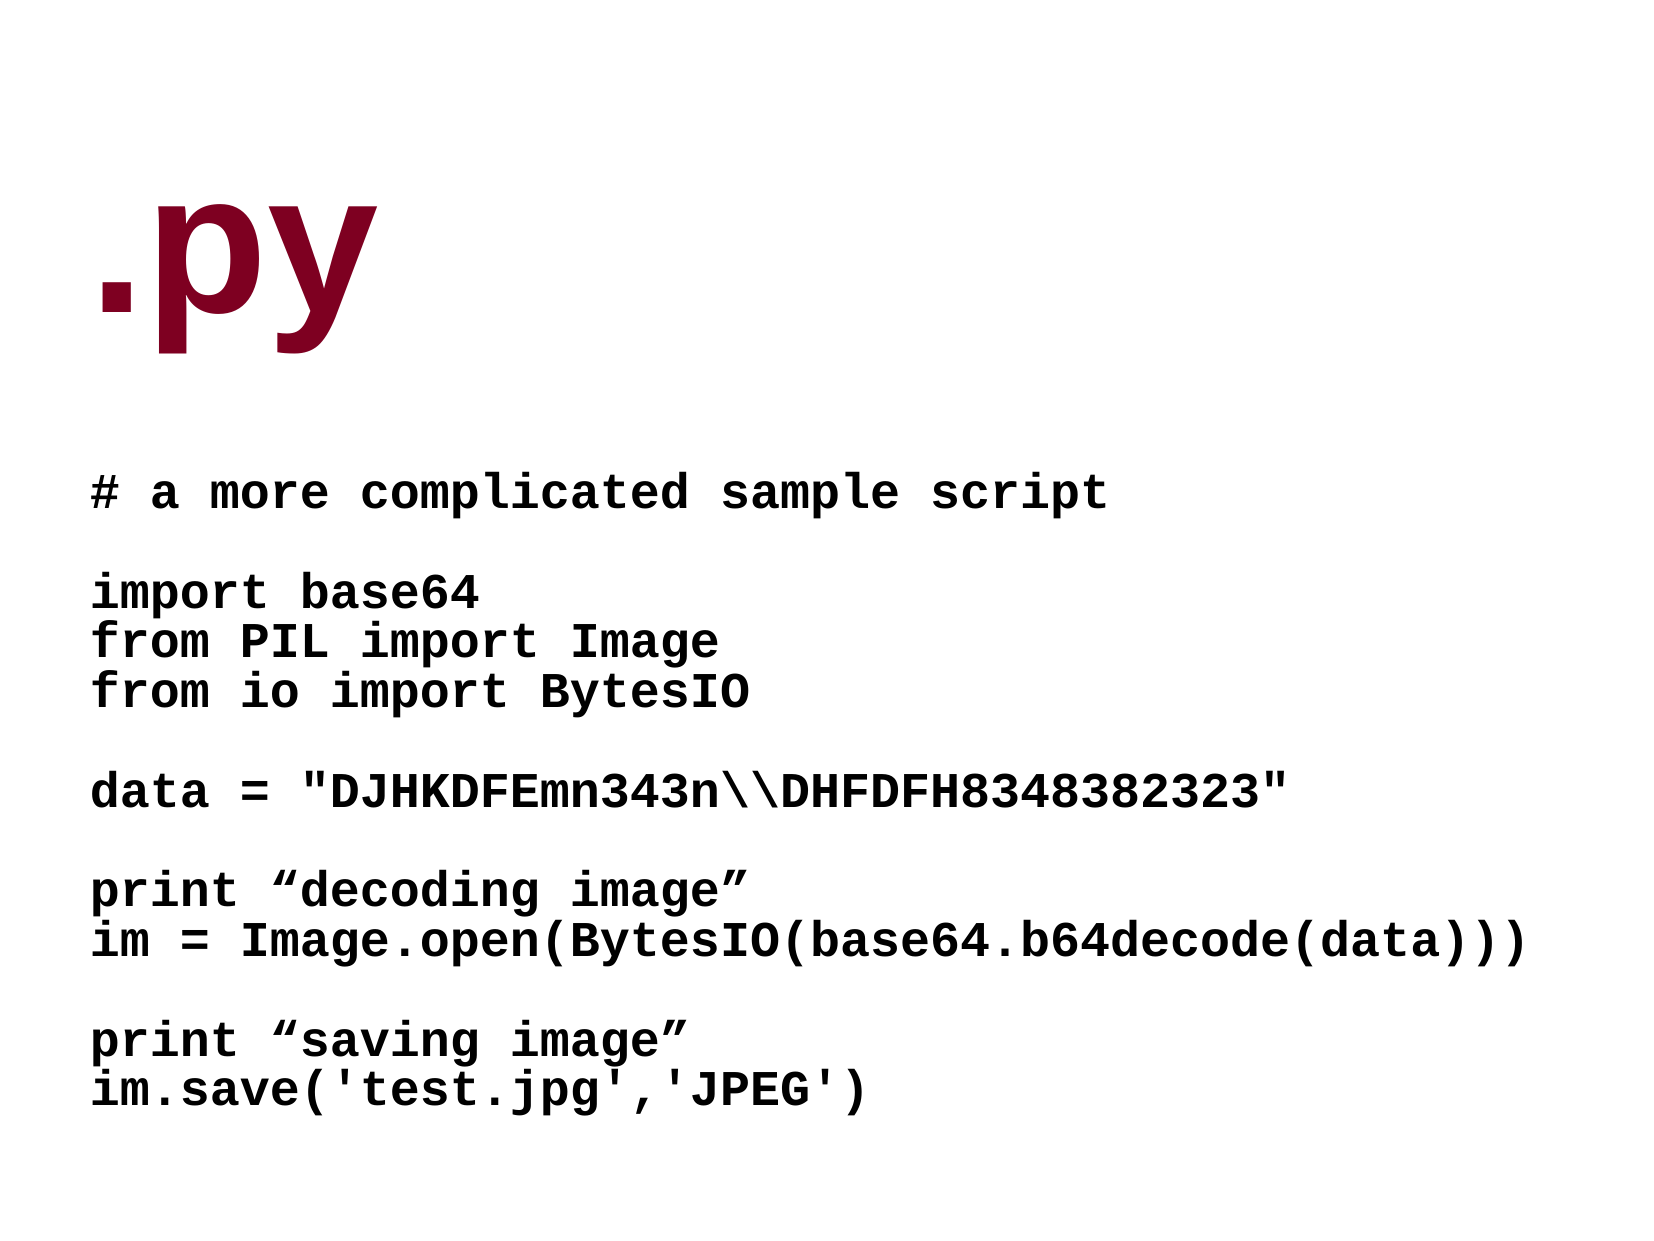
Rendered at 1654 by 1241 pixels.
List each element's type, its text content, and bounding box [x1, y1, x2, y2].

text_box # a more complicated sample script import base64 from PIL import Image from io import BytesIO data = "DJHKDFEmn343n\\DHFDFH8348382323" print “decoding image” im = Image.open(BytesIO(base64.b64decode(data))) print “saving image” im.save('test.jpg','JPEG') [74, 452, 1613, 1018]
text_box .py [74, 112, 1313, 338]
text_box .py [186, 223, 230, 295]
